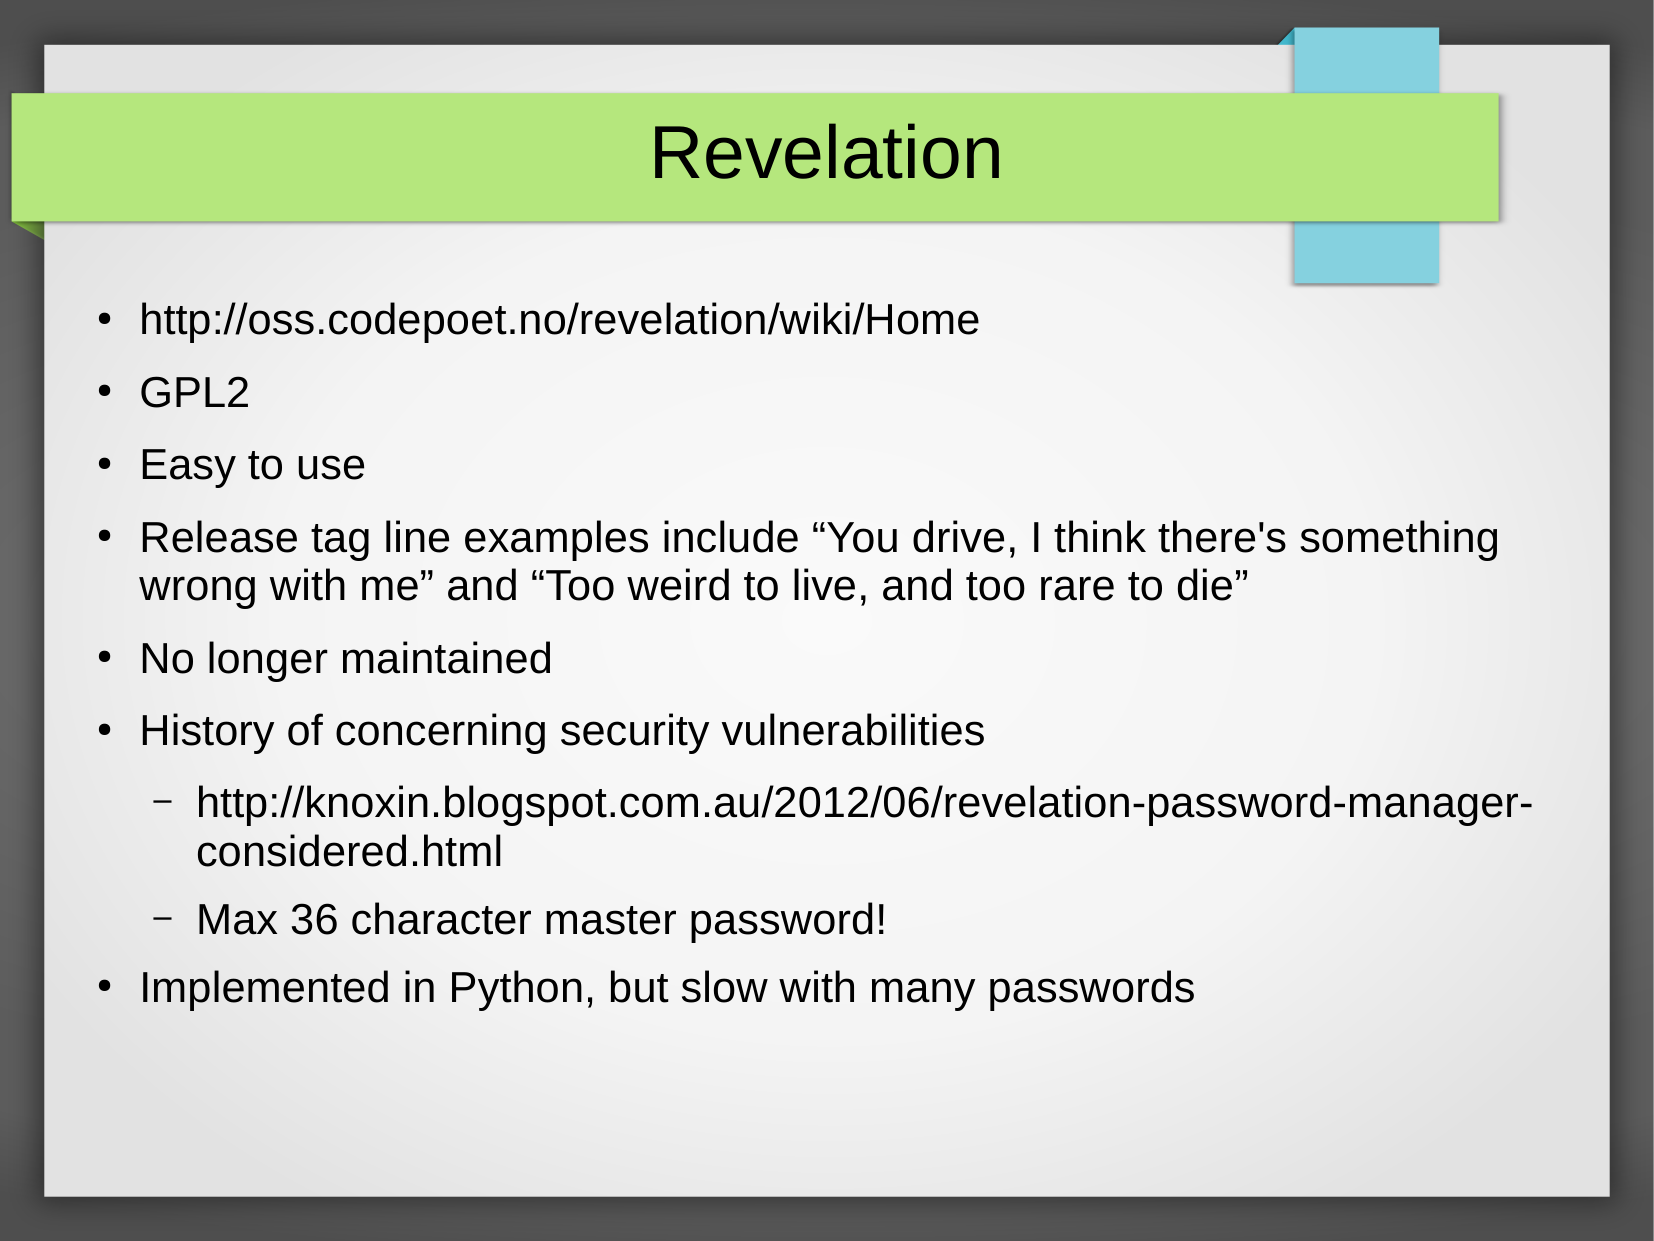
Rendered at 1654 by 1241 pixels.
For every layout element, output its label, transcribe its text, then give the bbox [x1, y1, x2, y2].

title Revelation [82, 49, 1571, 257]
picture [0, 0, 1654, 1241]
list http://oss.codepoet.no/revelation/wiki/Home GPL2 Easy to use Release tag line examples include “You drive, I think there's something wrong with me” and “Too weird to live, and too rare to die” No longer maintained History of concerning security vulnerabilities http://knoxin.blogspot.com.au/2012/06/revelation-password-manager-considered.html Max 36 character master password! Implemented in Python, but slow with many passwords [82, 295, 1571, 1015]
